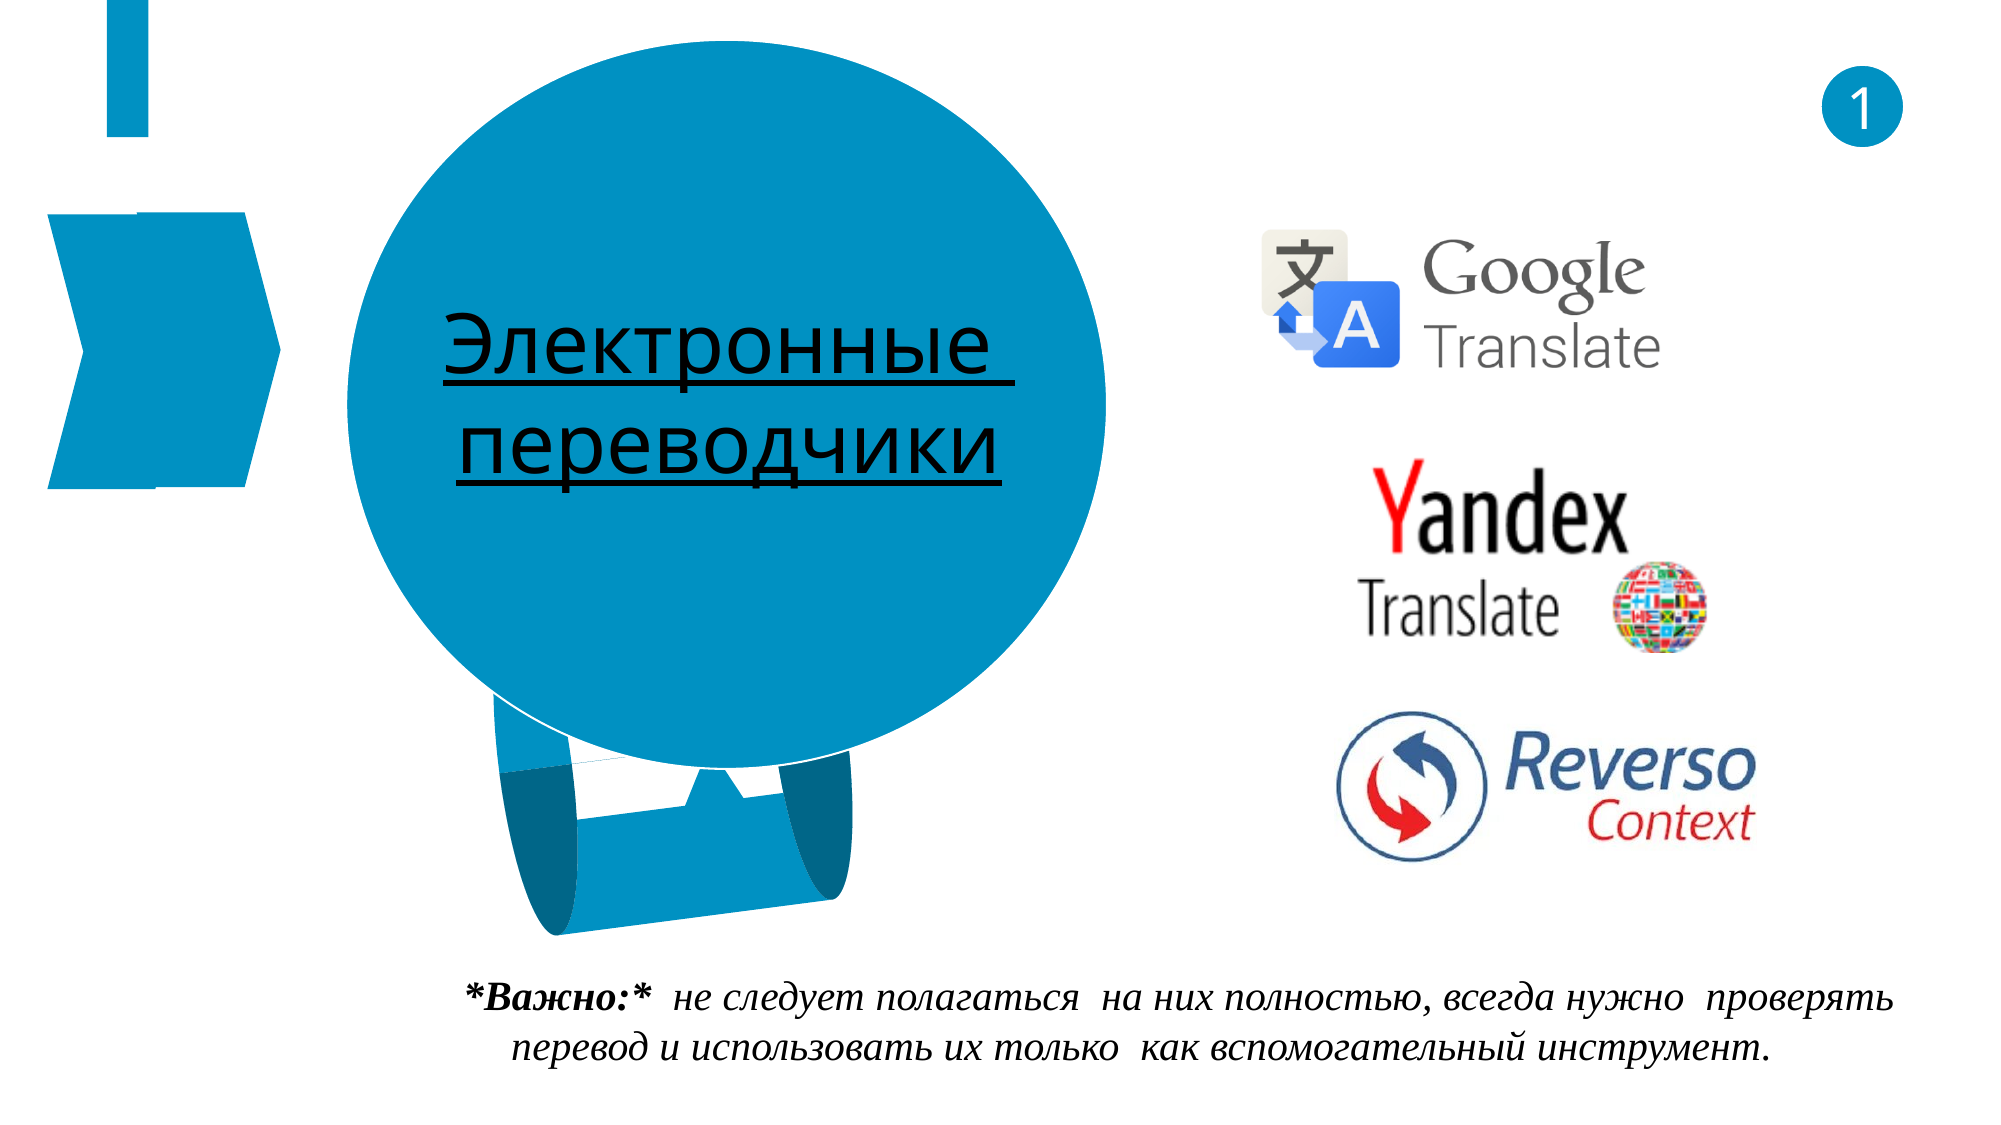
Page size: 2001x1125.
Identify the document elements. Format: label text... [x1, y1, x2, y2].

picture [1131, 141, 1807, 918]
text_box [106, 0, 149, 138]
text_box Электронные переводчики [385, 282, 1073, 498]
text_box [47, 212, 281, 490]
text_box [346, 39, 1107, 936]
text_box 1 [1819, 63, 1906, 150]
text_box *Важно:* не следует полагаться на них полностью, всегда нужно проверять перевод и использовать их только как вспомогательный инструмент. [353, 961, 1931, 1077]
